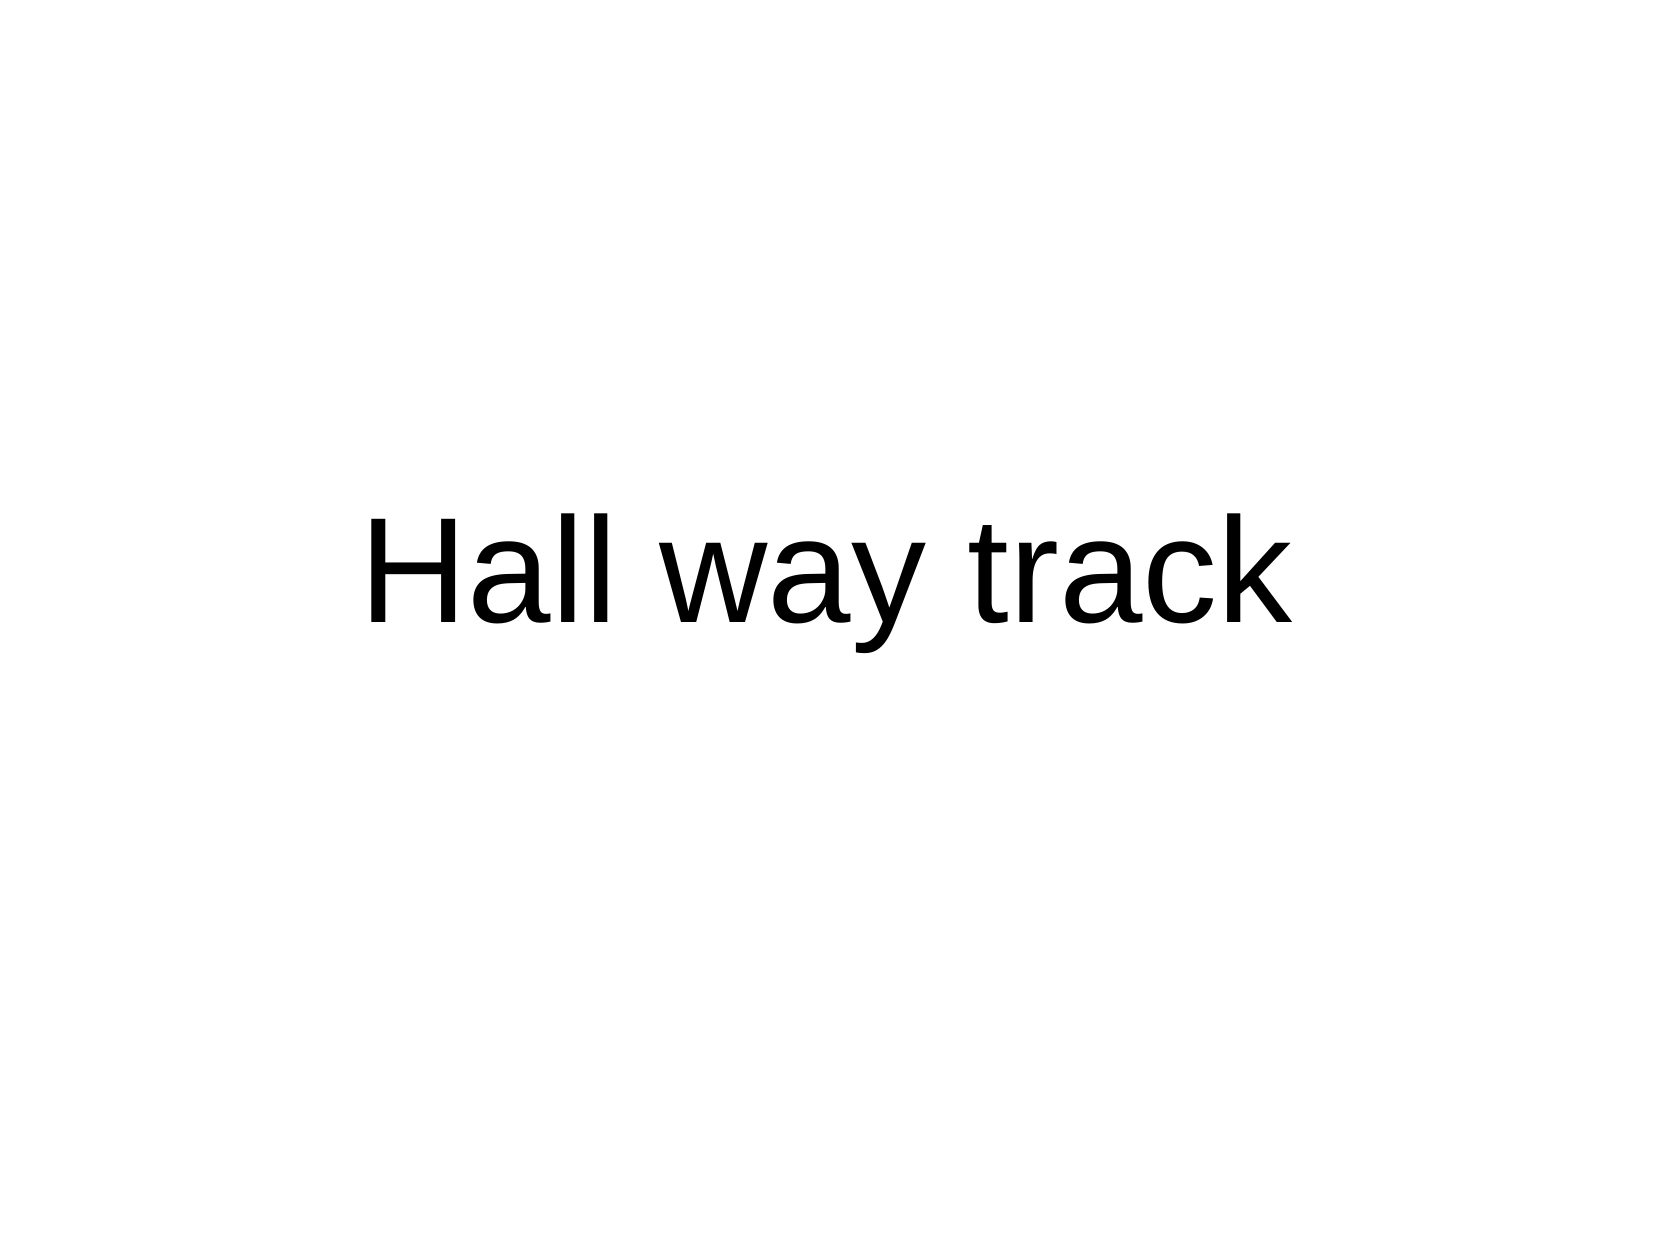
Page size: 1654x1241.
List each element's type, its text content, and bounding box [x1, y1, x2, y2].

title Hall way track [82, 56, 1571, 1086]
